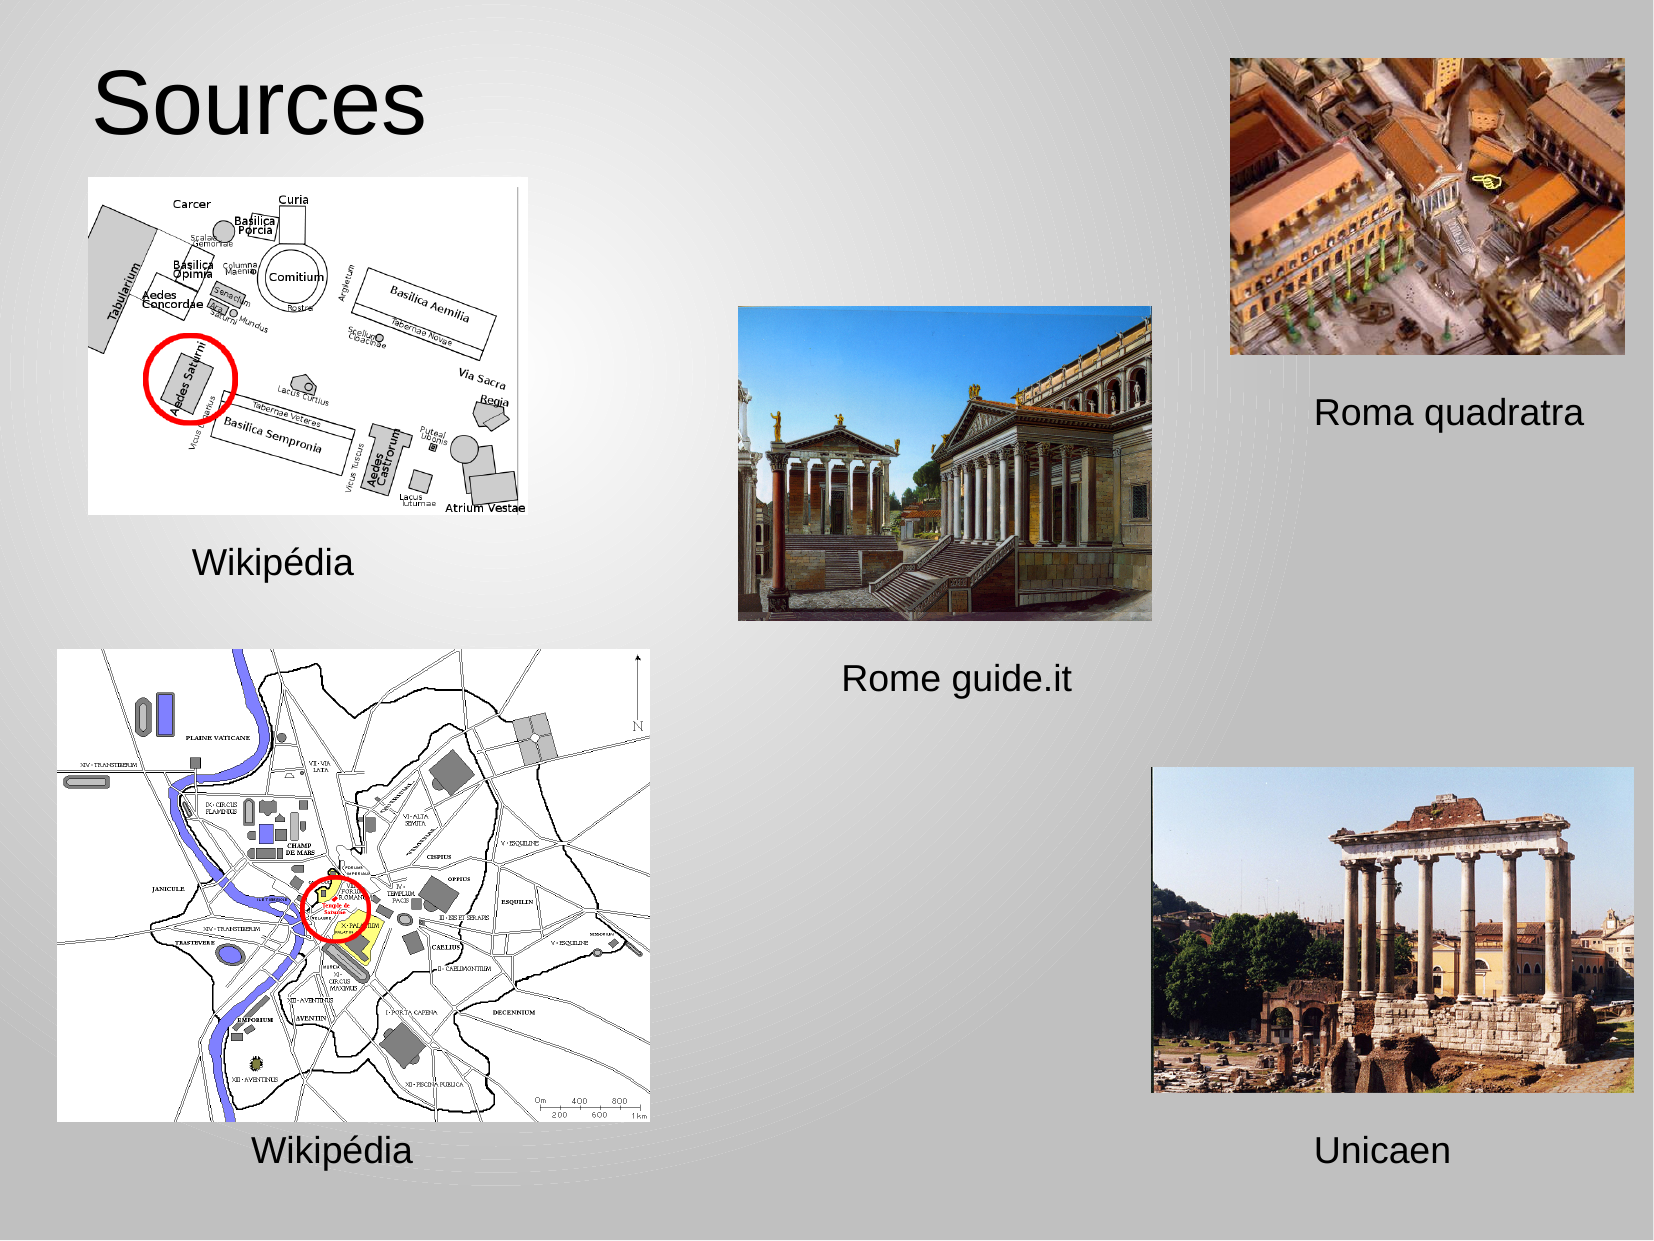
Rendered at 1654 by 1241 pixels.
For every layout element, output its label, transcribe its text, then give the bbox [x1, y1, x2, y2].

picture [57, 649, 650, 1123]
text_box Unicaen [1299, 1122, 1477, 1179]
title Sources [0, 0, 1004, 207]
picture [88, 177, 528, 515]
picture [1230, 58, 1625, 355]
picture [738, 306, 1152, 621]
text_box Wikipédia [177, 533, 502, 591]
text_box Roma quadratra [1299, 383, 1654, 441]
text_box Wikipédia [236, 1122, 562, 1179]
picture [1151, 767, 1634, 1093]
text_box Rome guide.it [826, 649, 1093, 707]
